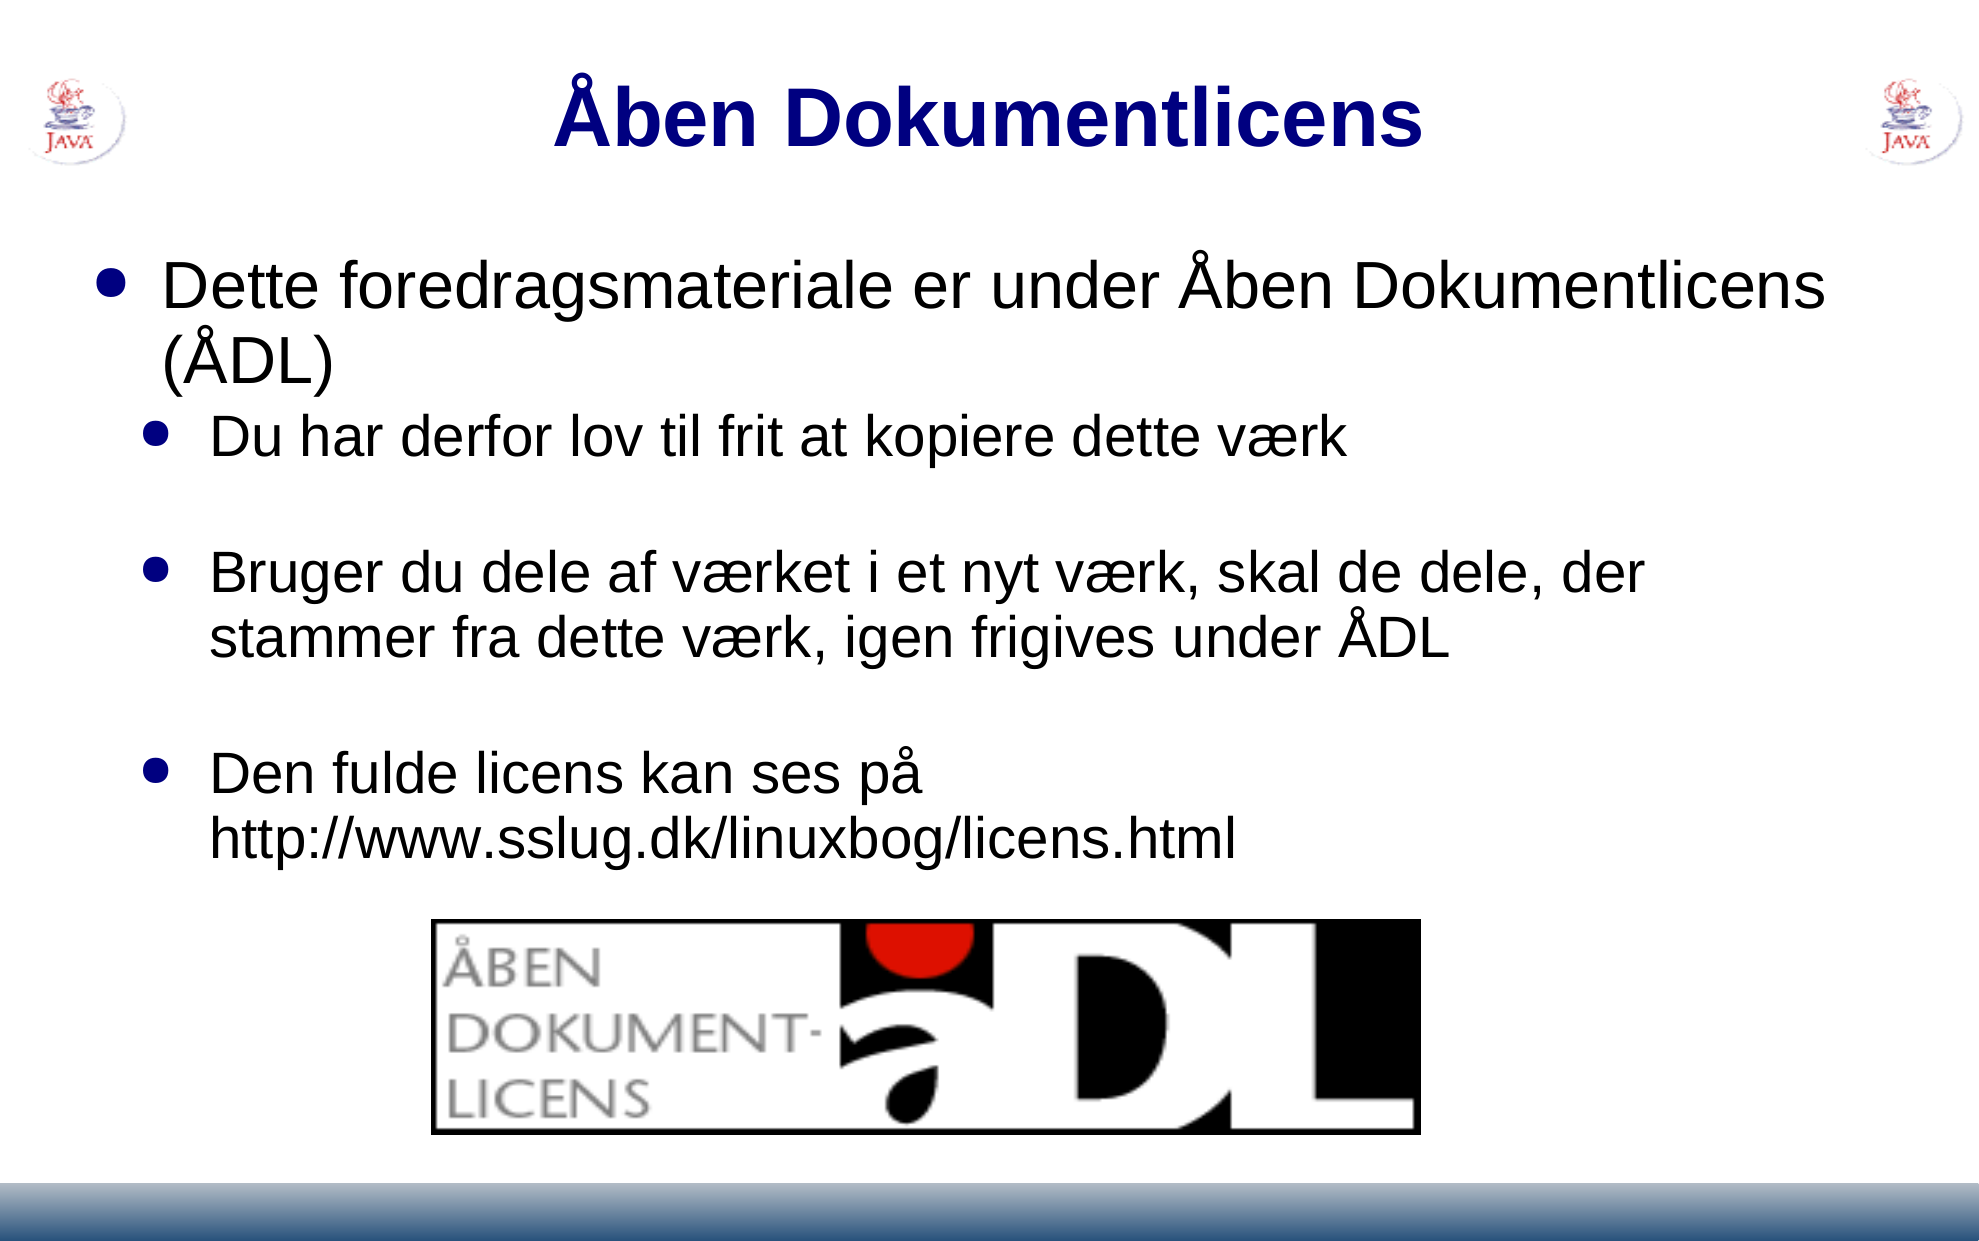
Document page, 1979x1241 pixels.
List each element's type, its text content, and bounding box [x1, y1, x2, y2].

picture [431, 919, 1421, 1135]
picture [12, 71, 131, 169]
picture [1849, 71, 1968, 169]
list Dette foredragsmateriale er under Åben Dokumentlicens (ÅDL) Du har derfor lov til frit at kopiere dette værk Bruger du dele af værket i et nyt værk, skal de dele, der stammer fra dette værk, igen frigives under ÅDL Den fulde licens kan ses på http://www.sslug.dk/linuxbog/licens.html [79, 248, 1833, 1148]
title Åben Dokumentlicens [142, 14, 1835, 222]
